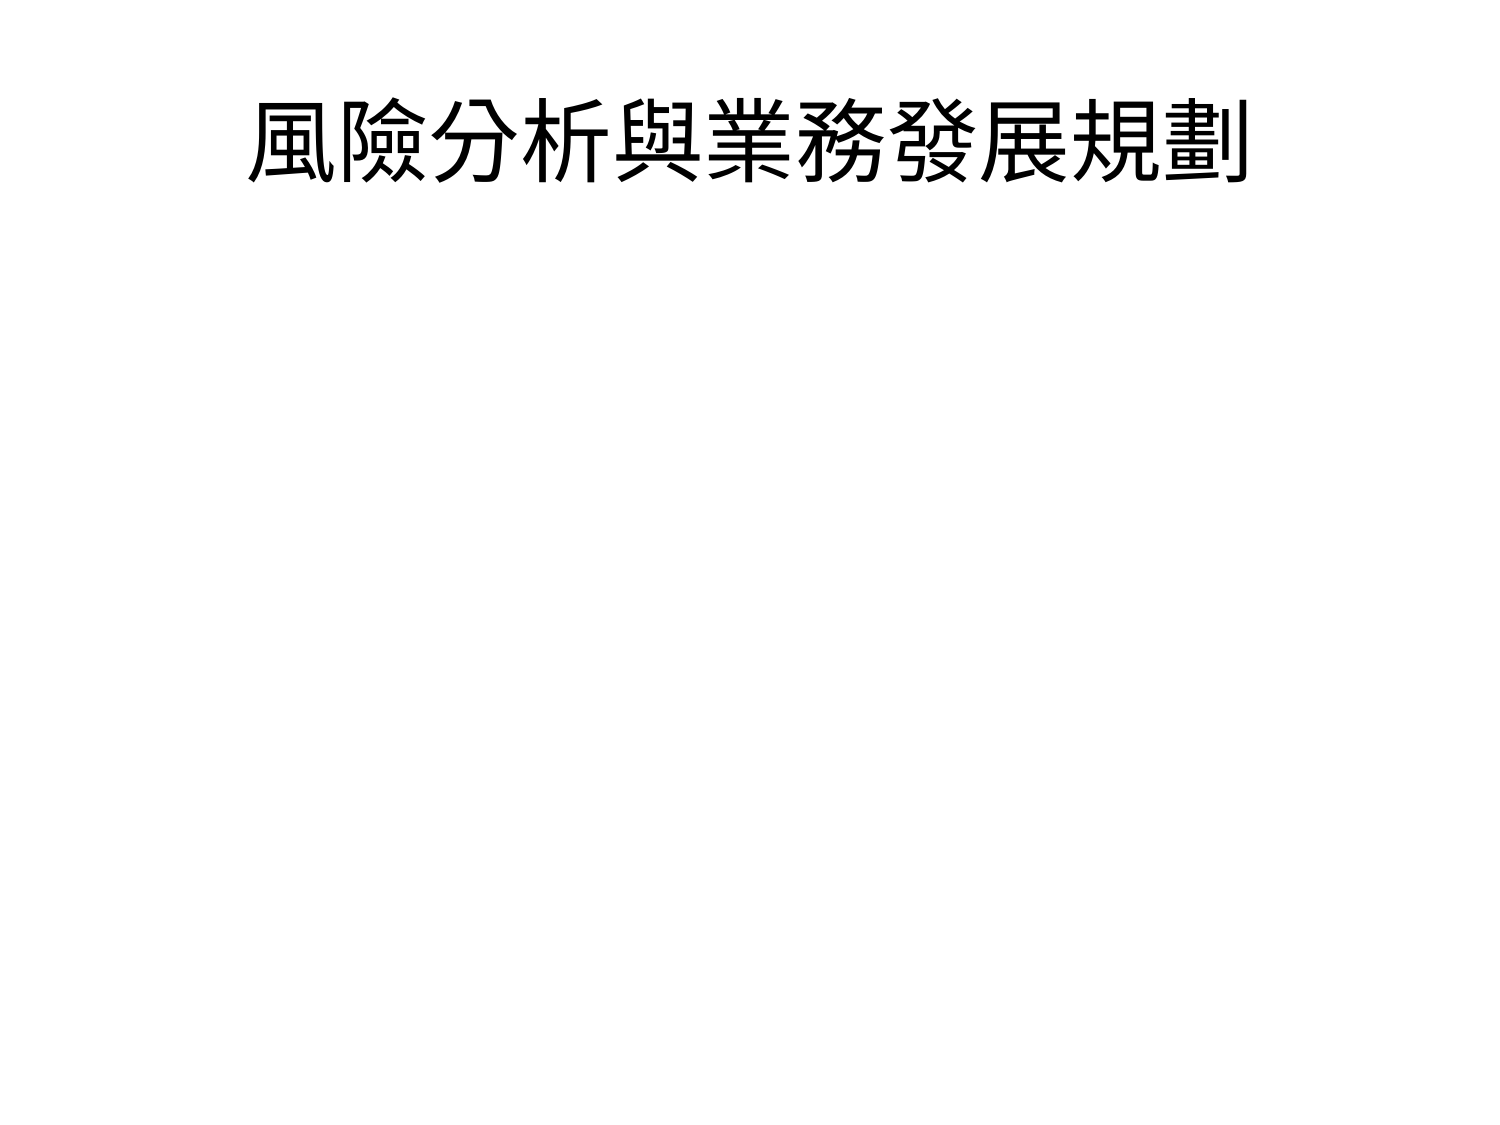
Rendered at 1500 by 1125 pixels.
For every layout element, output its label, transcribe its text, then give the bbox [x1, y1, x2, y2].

title 風險分析與業務發展規劃 [75, 45, 1426, 233]
